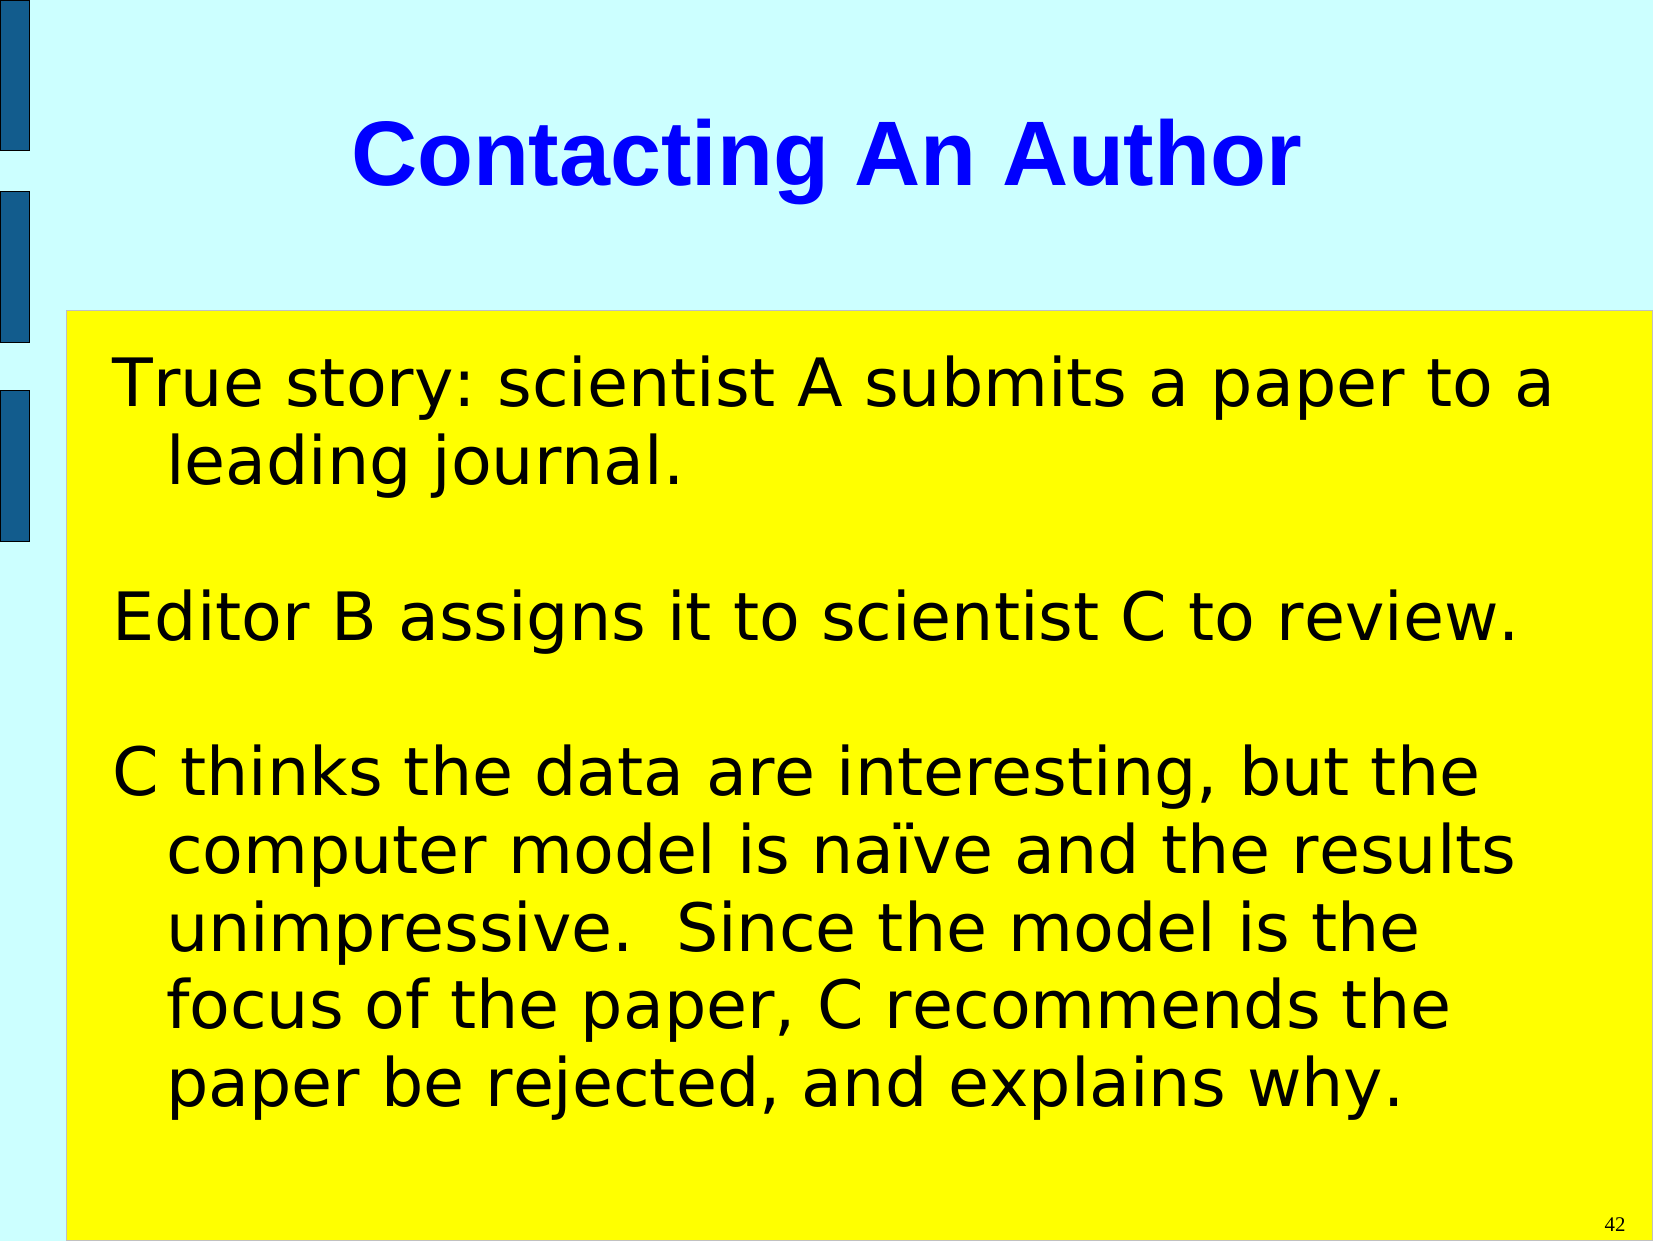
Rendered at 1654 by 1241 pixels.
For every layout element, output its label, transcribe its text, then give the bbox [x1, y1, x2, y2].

title Contacting An Author [121, 49, 1534, 258]
list True story: scientist A submits a paper to a leading journal. Editor B assigns it to scientist C to review. C thinks the data are interesting, but the computer model is naïve and the results unimpressive. Since the model is the focus of the paper, C recommends the paper be rejected, and explains why. [95, 344, 1597, 1127]
